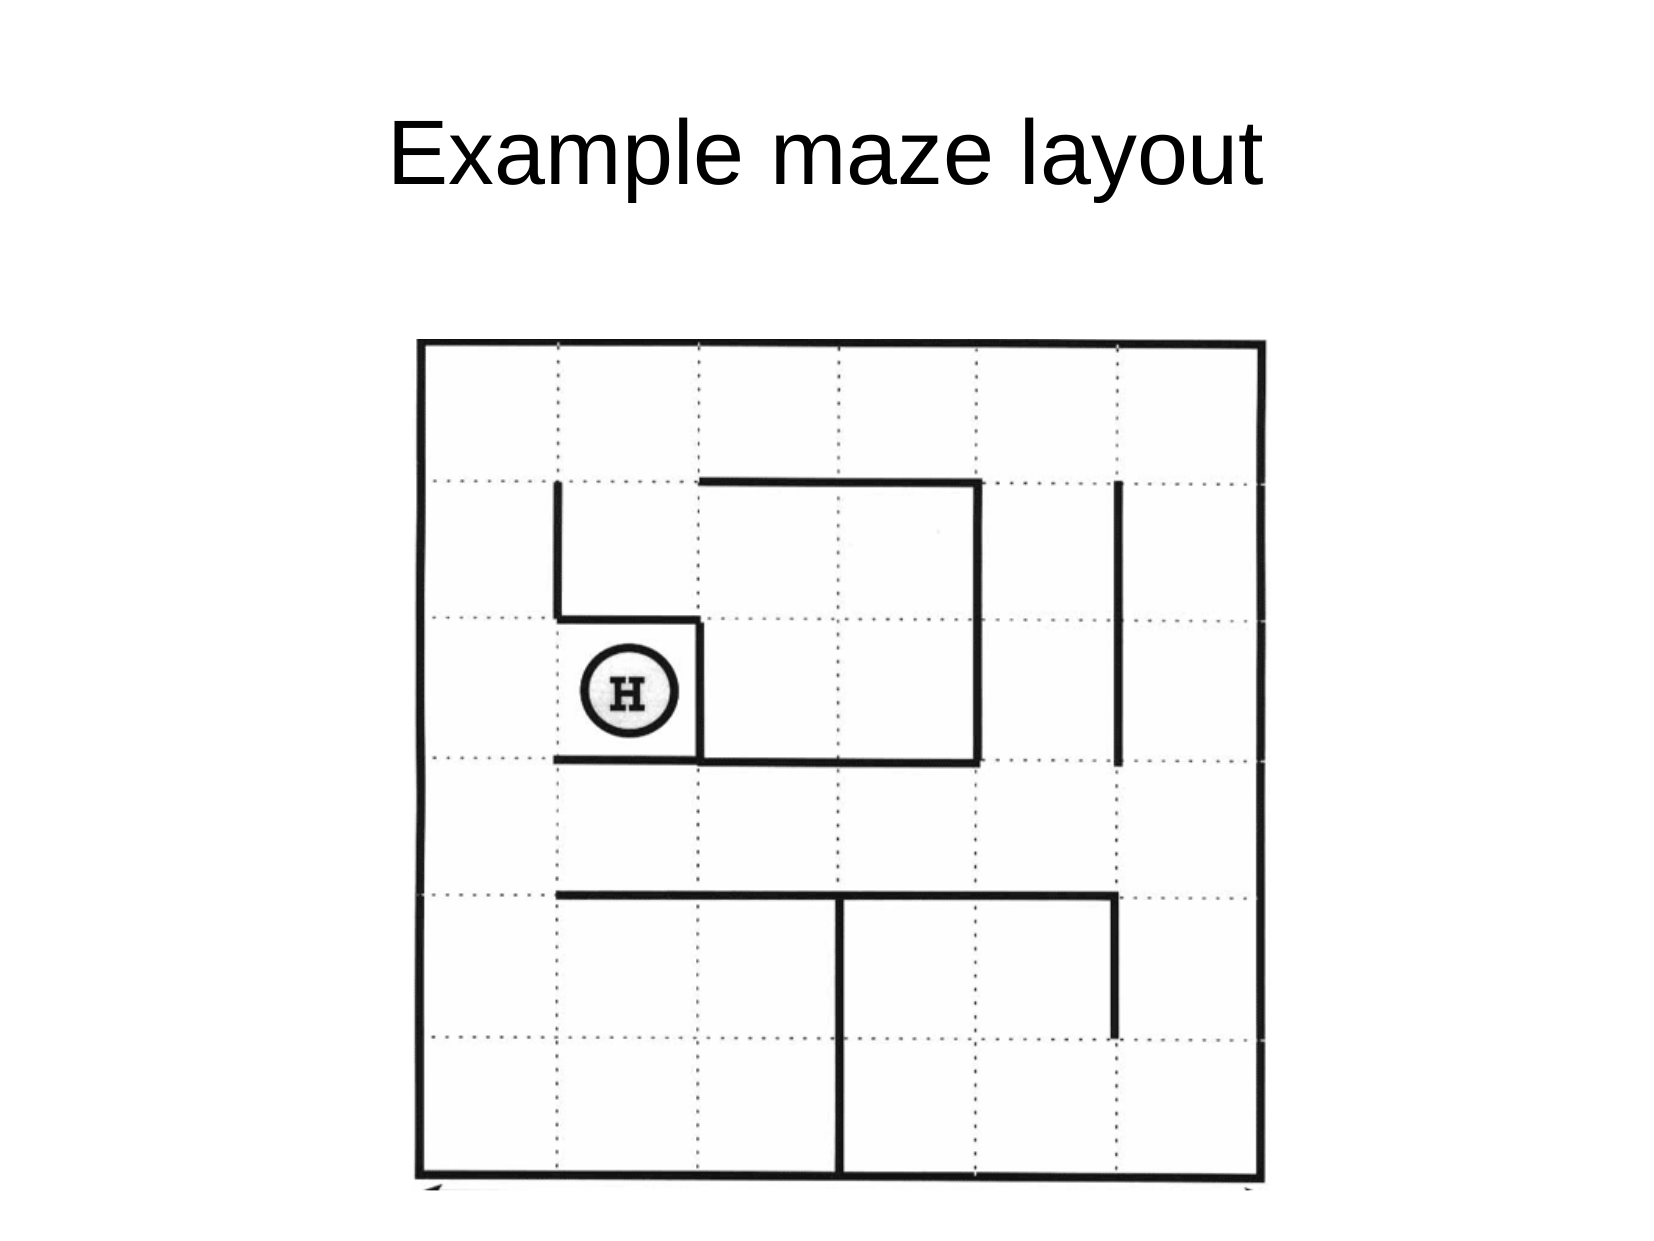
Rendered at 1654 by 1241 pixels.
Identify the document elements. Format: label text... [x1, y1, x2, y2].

picture [412, 339, 1272, 1201]
title Example maze layout [82, 49, 1571, 257]
